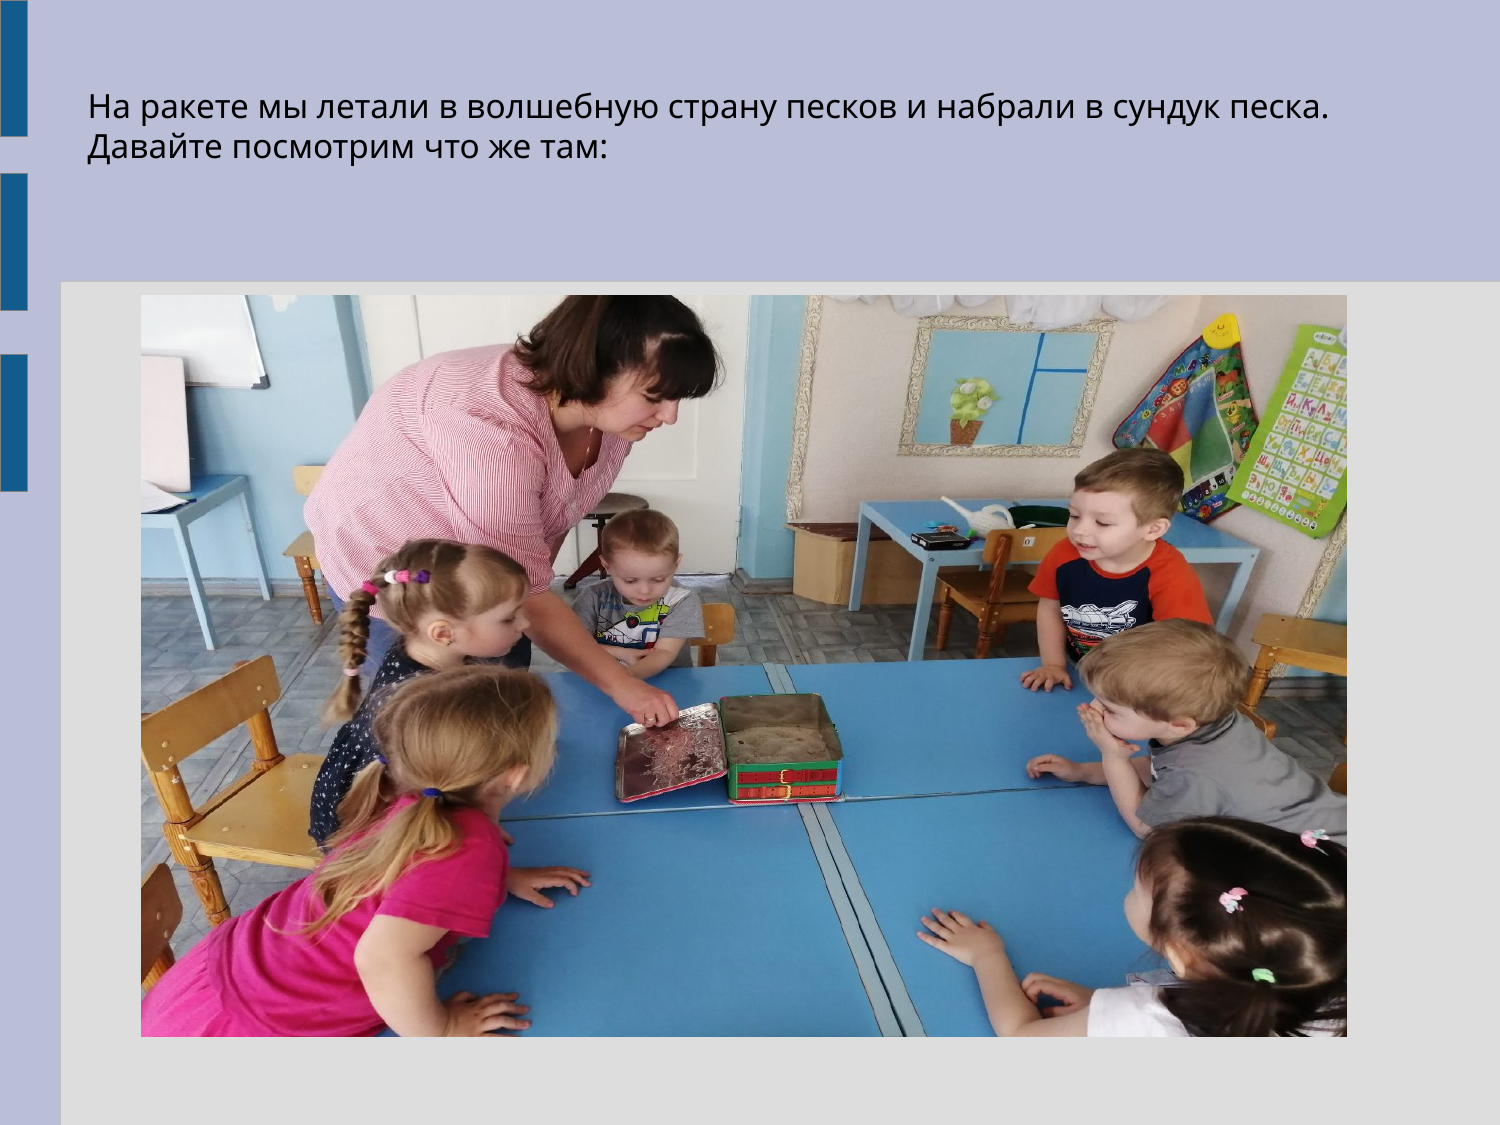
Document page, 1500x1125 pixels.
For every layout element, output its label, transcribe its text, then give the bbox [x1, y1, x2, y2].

picture [141, 295, 1347, 1037]
text_box На ракете мы летали в волшебную страну песков и набрали в сундук песка. Давайте посмотрим что же там: [72, 78, 1424, 173]
